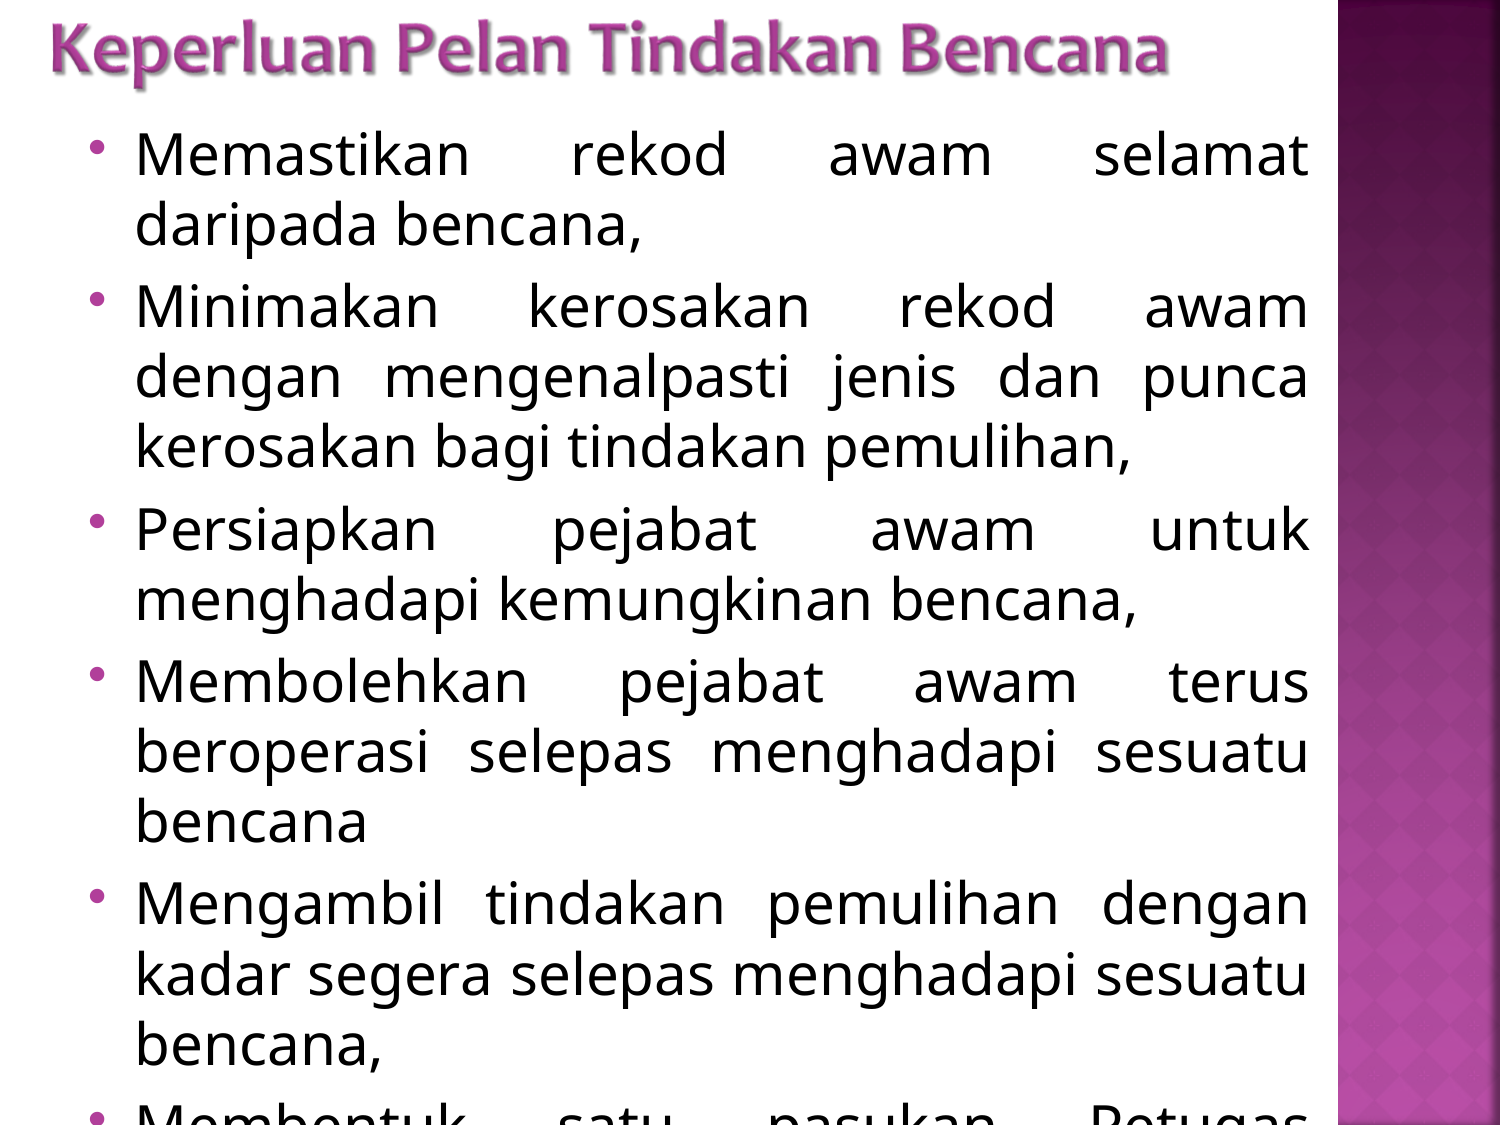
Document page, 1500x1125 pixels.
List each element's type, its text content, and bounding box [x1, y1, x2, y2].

list Memastikan rekod awam selamat daripada bencana, Minimakan kerosakan rekod awam dengan mengenalpasti jenis dan punca kerosakan bagi tindakan pemulihan, Persiapkan pejabat awam untuk menghadapi kemungkinan bencana, Membolehkan pejabat awam terus beroperasi selepas menghadapi sesuatu bencana Mengambil tindakan pemulihan dengan kadar segera selepas menghadapi sesuatu bencana, Membentuk satu pasukan Petugas (Response Team) di pejabat awam. [74, 141, 1325, 1081]
picture [33, 0, 1500, 1125]
